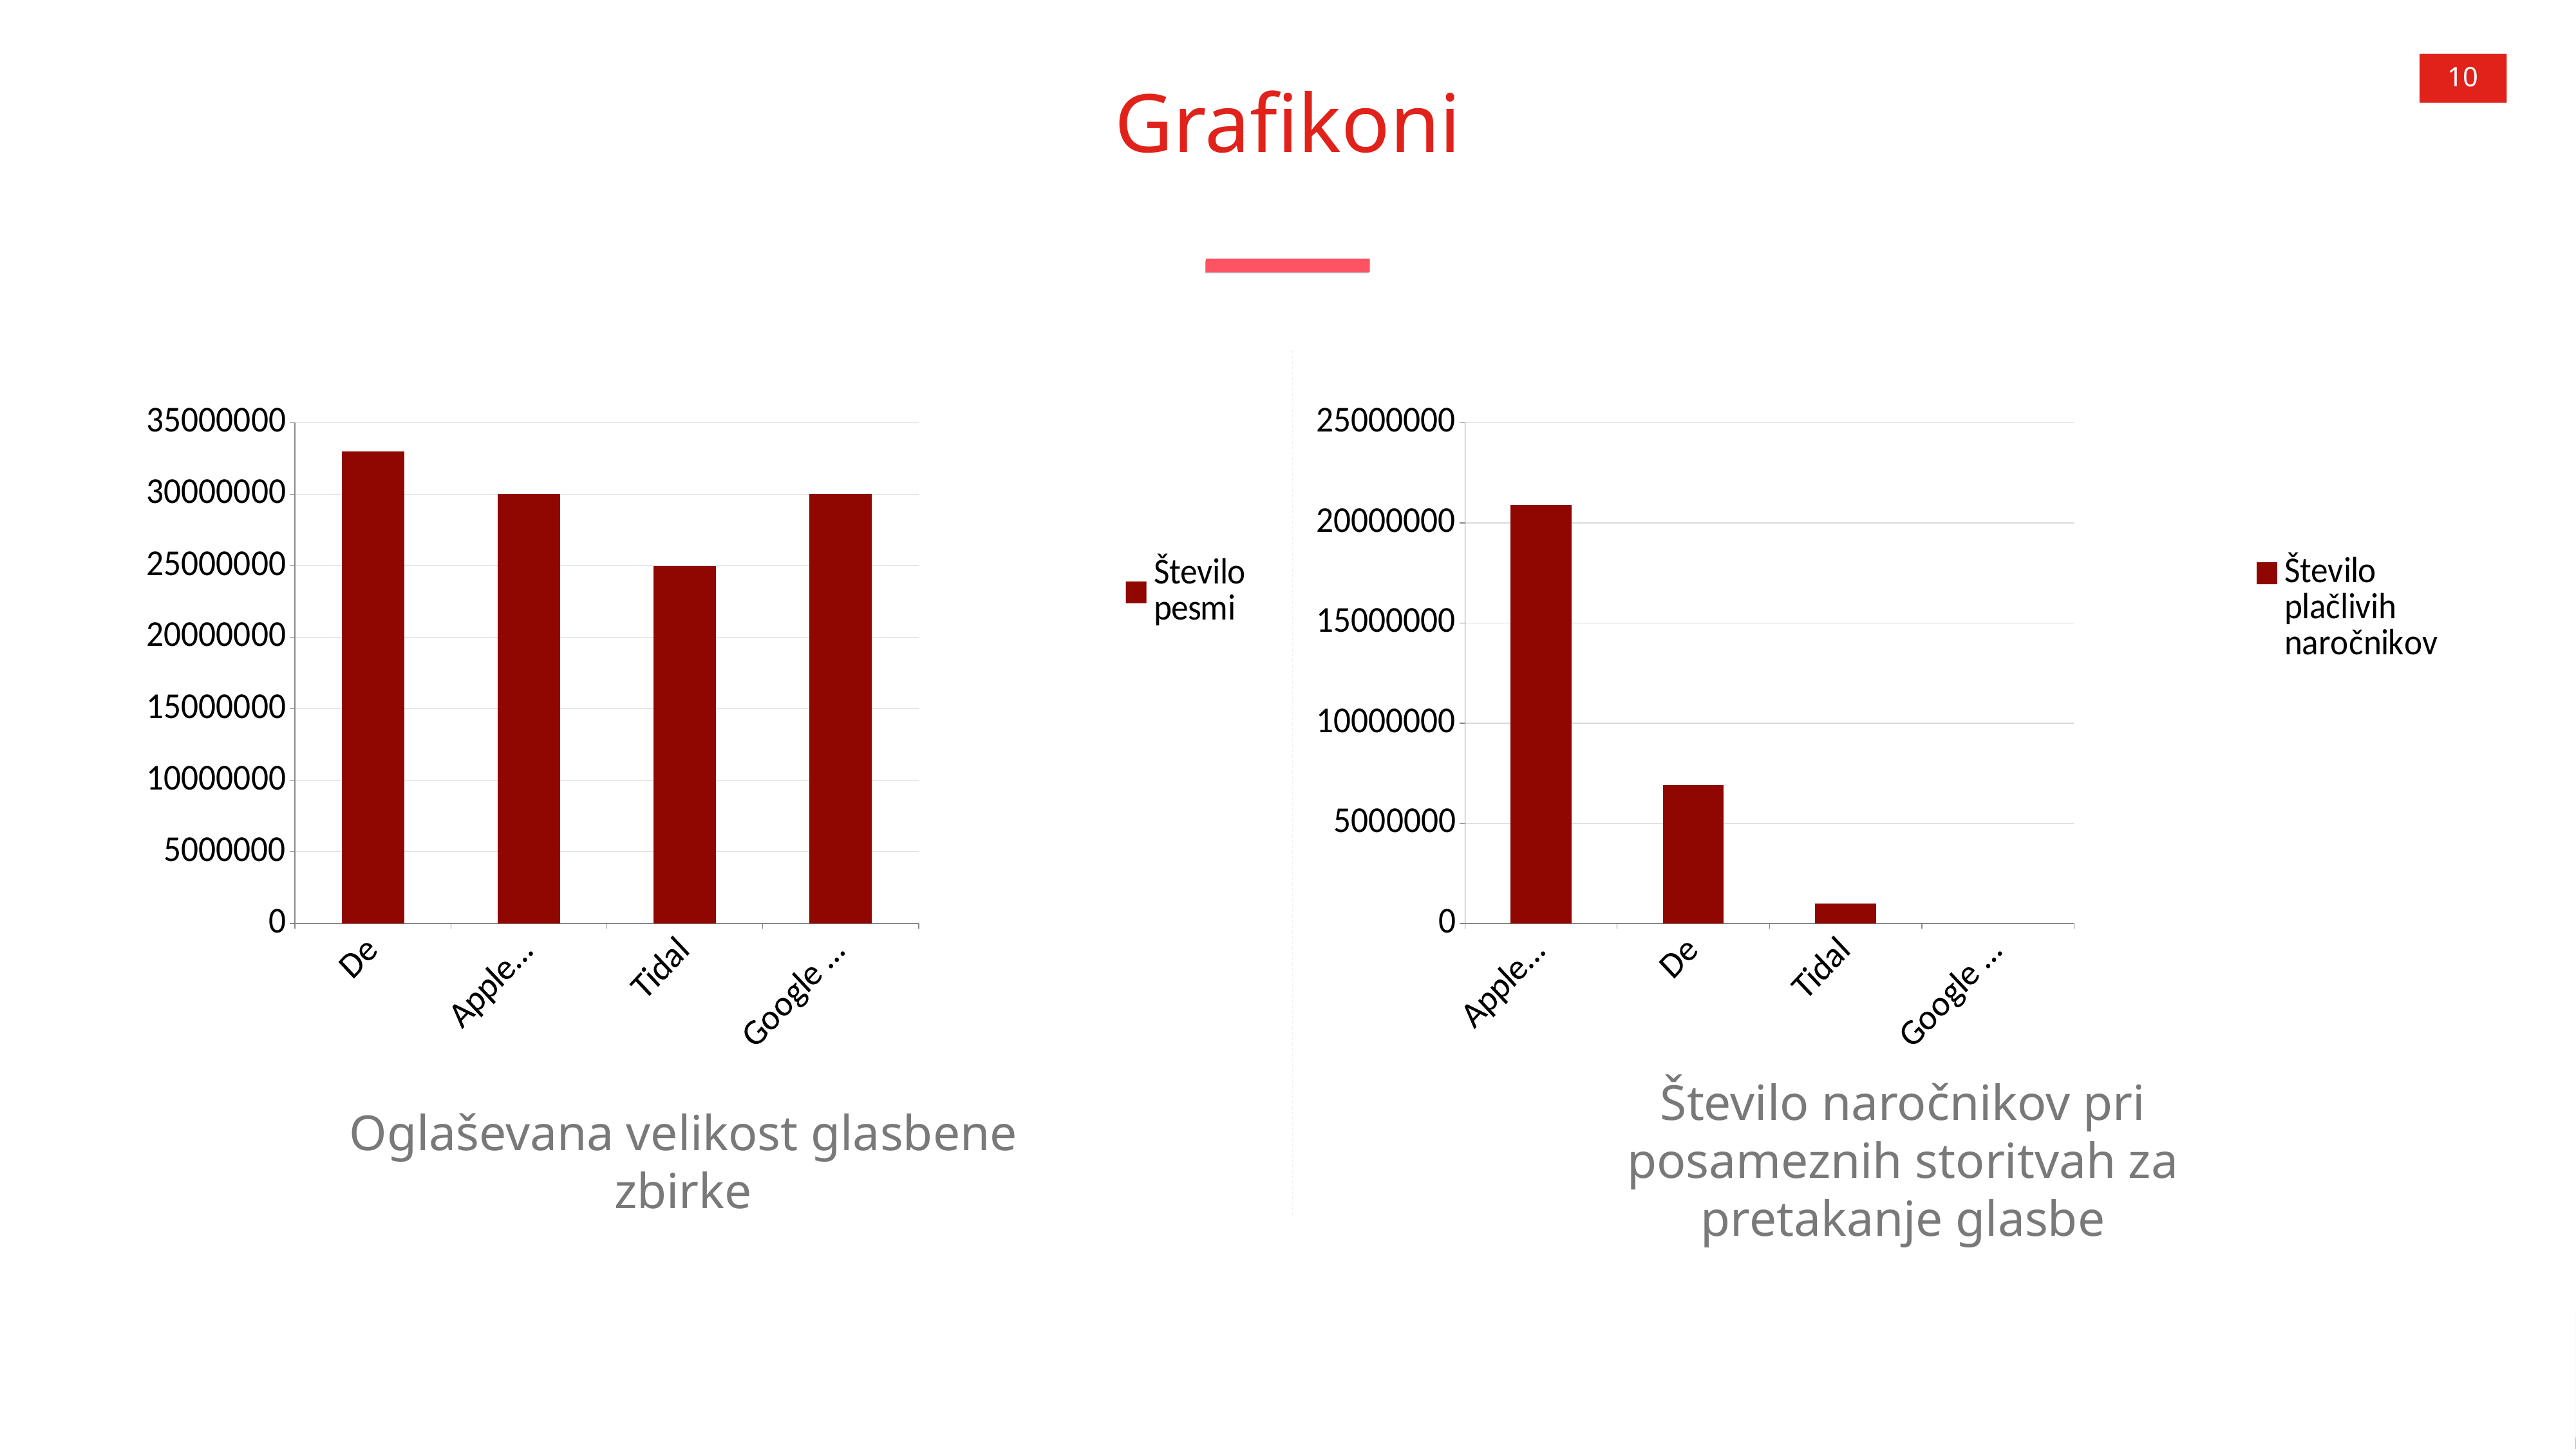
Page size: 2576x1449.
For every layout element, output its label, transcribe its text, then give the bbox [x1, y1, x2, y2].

title Grafikoni [193, 60, 2383, 180]
text_box [1205, 258, 1370, 272]
chart [1316, 389, 2452, 1056]
text_box Število naročnikov pri posameznih storitvah za pretakanje glasbe [1505, 1072, 2300, 1246]
text_box Oglaševana velikost glasbene zbirke [286, 1102, 1081, 1218]
chart [146, 389, 1281, 1056]
slide_number <number> [2420, 53, 2507, 103]
